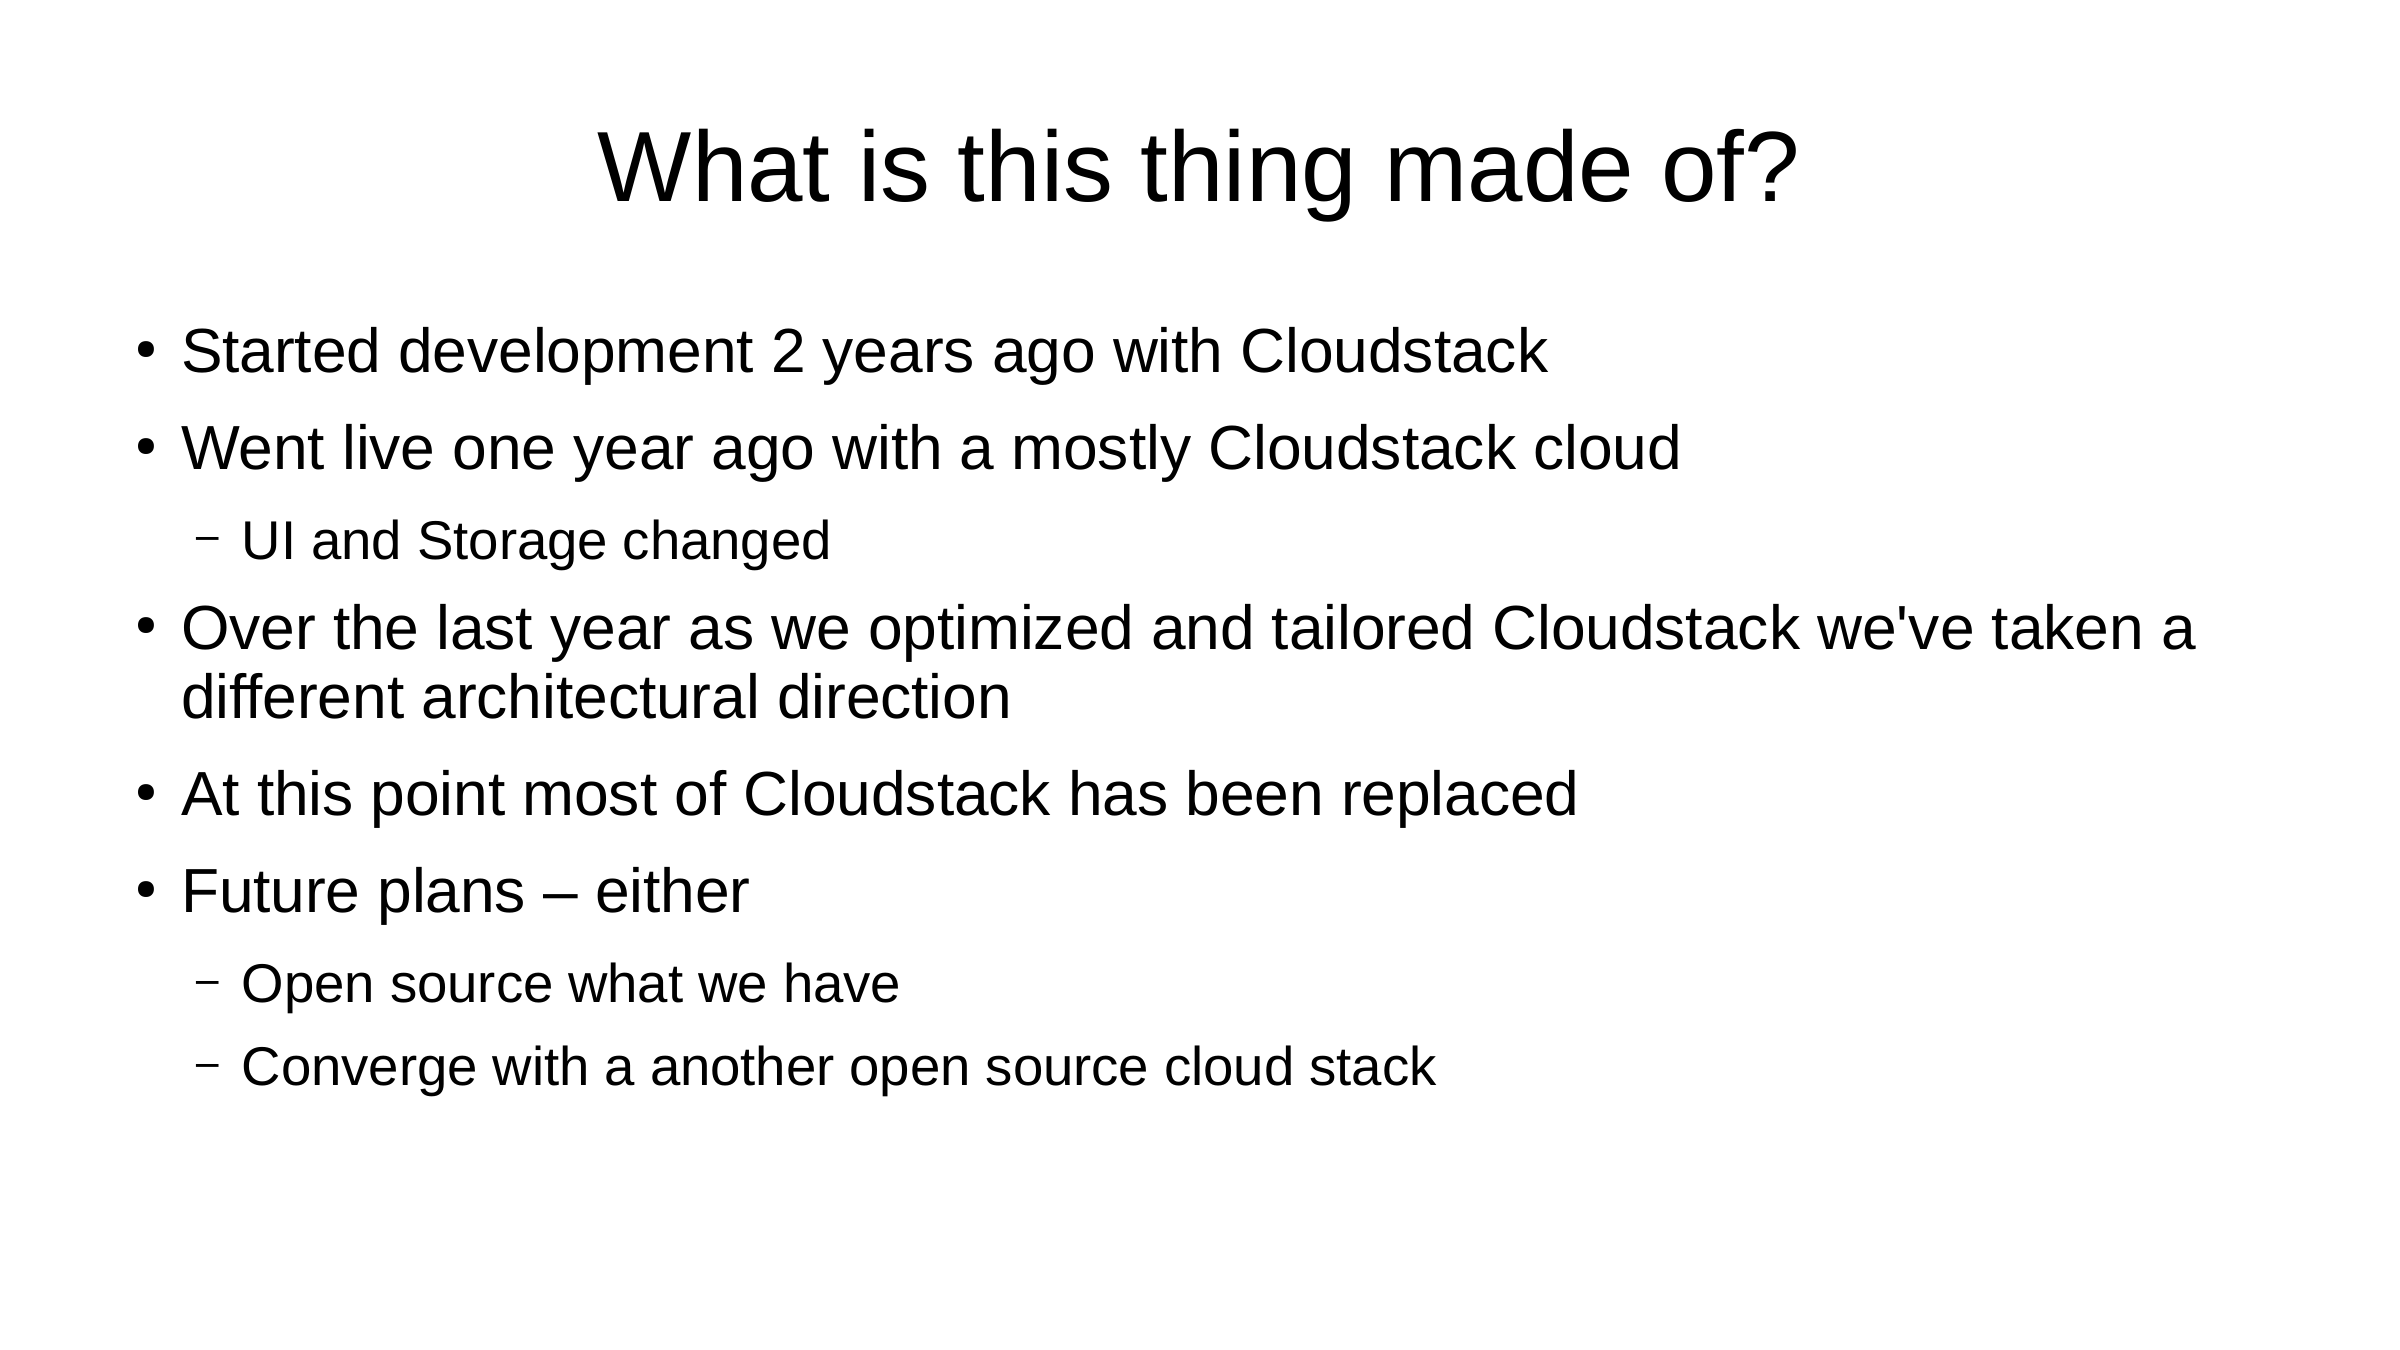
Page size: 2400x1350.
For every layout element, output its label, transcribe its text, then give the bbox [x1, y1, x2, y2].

title What is this thing made of? [120, 53, 2280, 280]
list Started development 2 years ago with Cloudstack Went live one year ago with a mostly Cloudstack cloud UI and Storage changed Over the last year as we optimized and tailored Cloudstack we've taken a different architectural direction At this point most of Cloudstack has been replaced Future plans – either Open source what we have Converge with a another open source cloud stack [120, 315, 2232, 1099]
